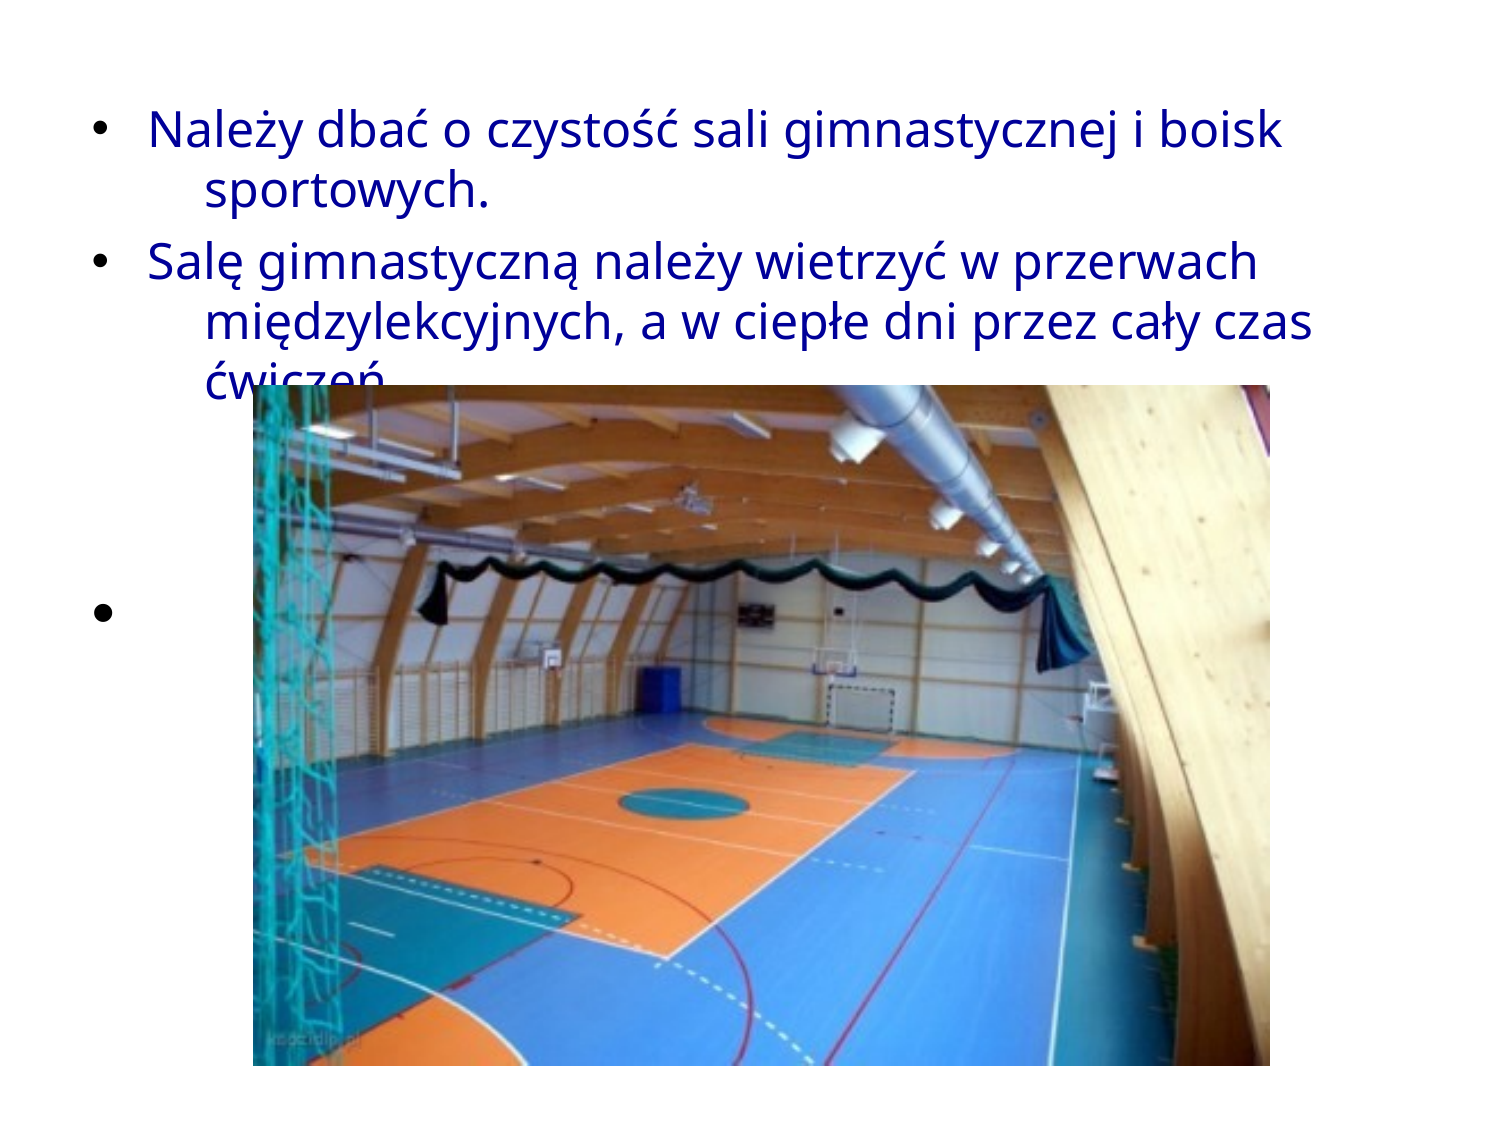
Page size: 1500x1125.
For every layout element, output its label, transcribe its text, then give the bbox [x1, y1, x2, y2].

list Należy dbać o czystość sali gimnastycznej i boisk sportowych. Salę gimnastyczną należy wietrzyć w przerwach międzylekcyjnych, a w ciepłe dni przez cały czas ćwiczeń. [76, 90, 1447, 833]
picture [253, 385, 1270, 1066]
picture [253, 810, 258, 819]
